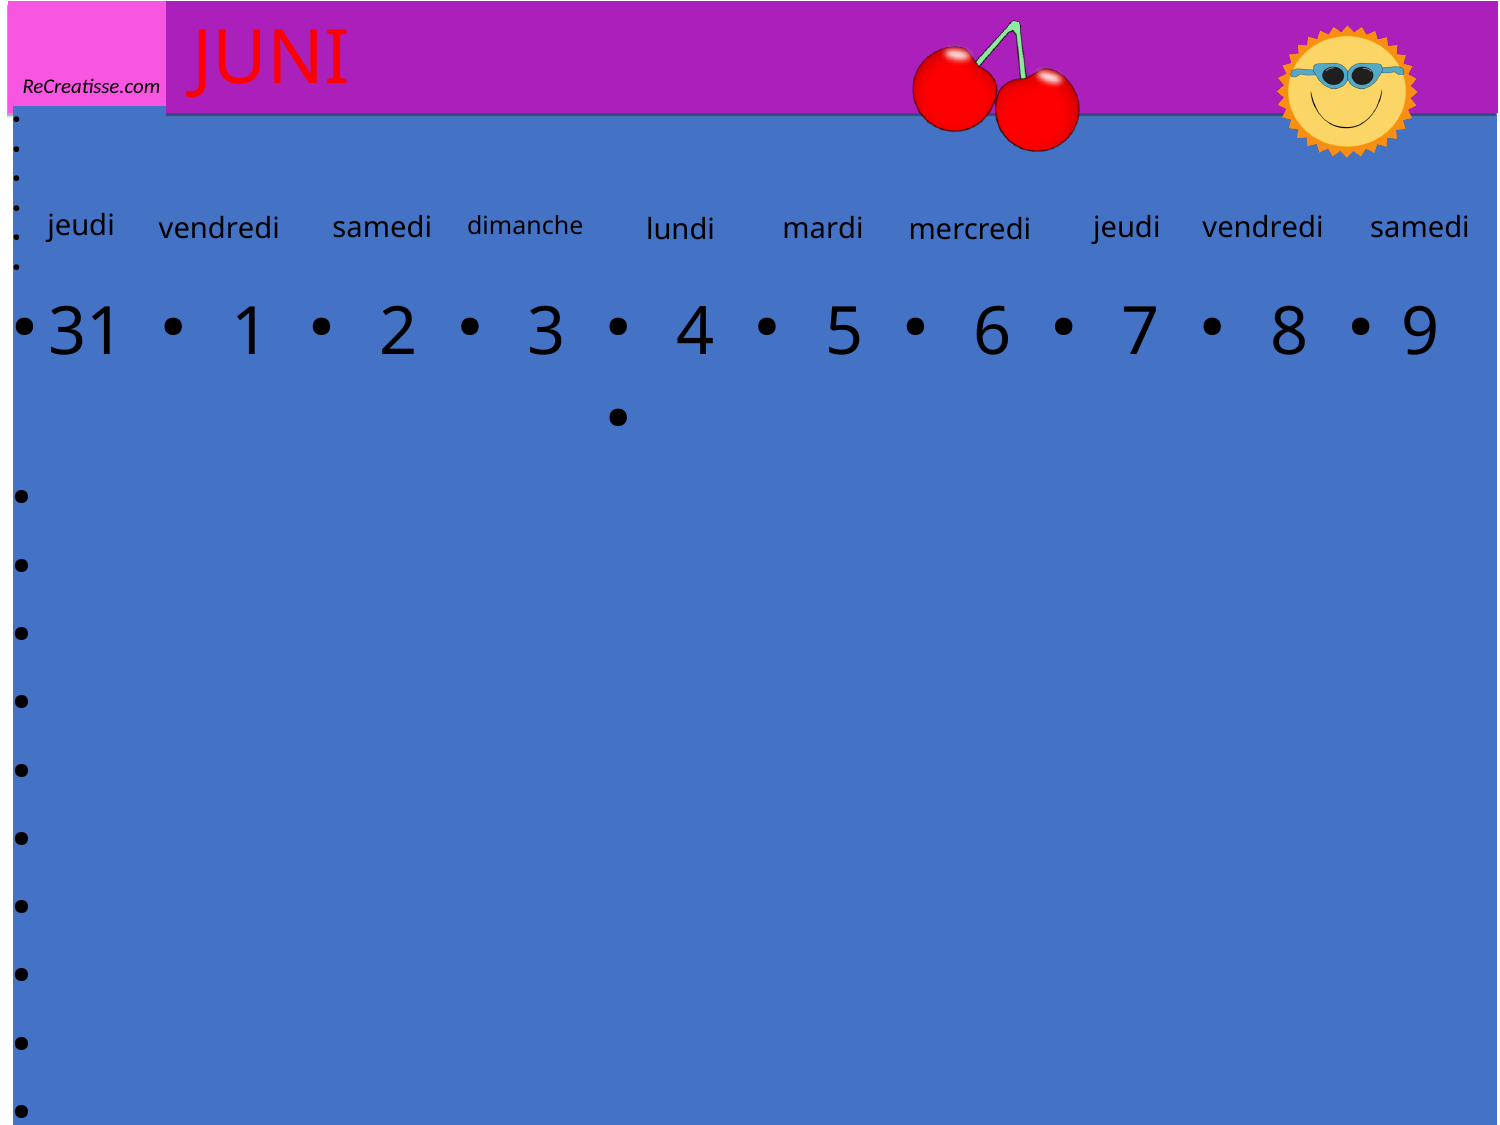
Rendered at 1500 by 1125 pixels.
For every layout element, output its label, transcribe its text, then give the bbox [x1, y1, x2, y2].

table_cell 6 [903, 283, 1052, 465]
table_cell [310, 465, 458, 1125]
table_header [1349, 113, 1497, 283]
text_box jeudi [1078, 201, 1176, 251]
text_box ReCreatisse.com [8, 65, 176, 105]
text_box samedi [318, 201, 448, 251]
table_cell [1052, 465, 1200, 1125]
table_header [458, 113, 607, 283]
text_box lundi [631, 203, 730, 253]
table_cell [607, 465, 755, 1125]
text_box [8, 1, 1498, 113]
table_header [1200, 113, 1349, 283]
text_box vendredi [144, 202, 295, 252]
table_cell 4 [607, 283, 755, 465]
table_cell [1349, 465, 1497, 1125]
table_cell 7 [1052, 283, 1200, 465]
text_box mercredi [893, 203, 1046, 253]
table_header [1052, 113, 1200, 283]
table_cell [755, 465, 903, 1125]
text_box vendredi [1187, 201, 1339, 251]
table_cell [161, 465, 310, 1125]
table_header [903, 113, 1052, 283]
table_header [161, 106, 310, 283]
text_box mardi [767, 202, 886, 252]
picture [911, 19, 1080, 152]
table_cell [458, 465, 607, 1125]
table_cell 3 [458, 283, 607, 465]
picture [1276, 25, 1418, 158]
table_cell 8 [1200, 283, 1349, 465]
table_cell 1 [161, 283, 310, 465]
table_header [310, 113, 458, 283]
text_box jeudi [32, 199, 130, 249]
table_cell [1200, 465, 1349, 1125]
table_header [13, 106, 161, 283]
table_cell [13, 465, 161, 1125]
table_cell 5 [755, 283, 903, 465]
table_cell 31 [13, 283, 161, 465]
text_box samedi [1355, 201, 1485, 251]
table_cell [903, 465, 1052, 1125]
table_cell 2 [310, 283, 458, 465]
table_header [607, 113, 755, 283]
table_header [755, 113, 903, 283]
text_box JUNI [177, 1, 580, 108]
table_cell 9 [1349, 283, 1497, 465]
text_box dimanche [452, 202, 599, 247]
